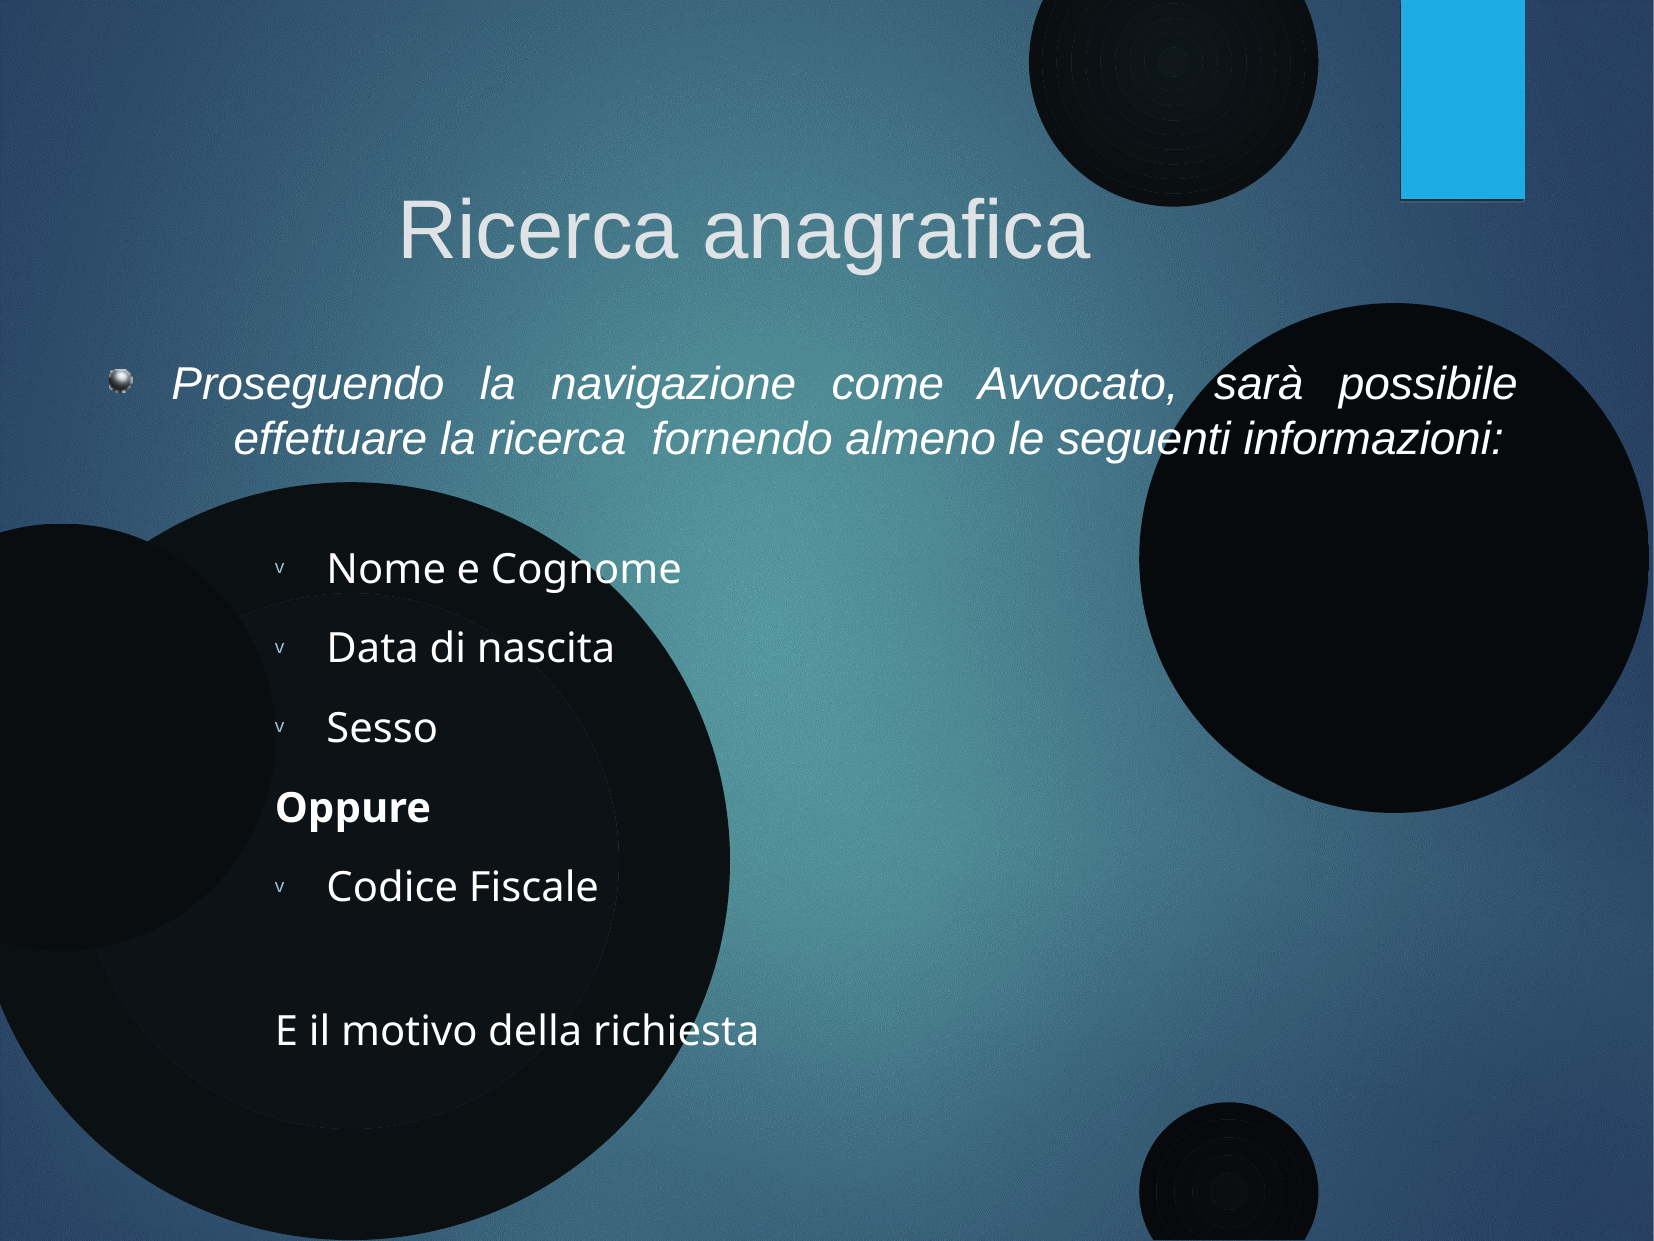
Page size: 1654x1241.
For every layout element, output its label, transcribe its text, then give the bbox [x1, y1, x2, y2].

title Ricerca anagrafica [0, 167, 1489, 375]
list Proseguendo la navigazione come Avvocato, sarà possibile effettuare la ricerca fornendo almeno le seguenti informazioni: Nome e Cognome Data di nascita Sesso Oppure Codice Fiscale E il motivo della richiesta [94, 345, 1583, 1115]
